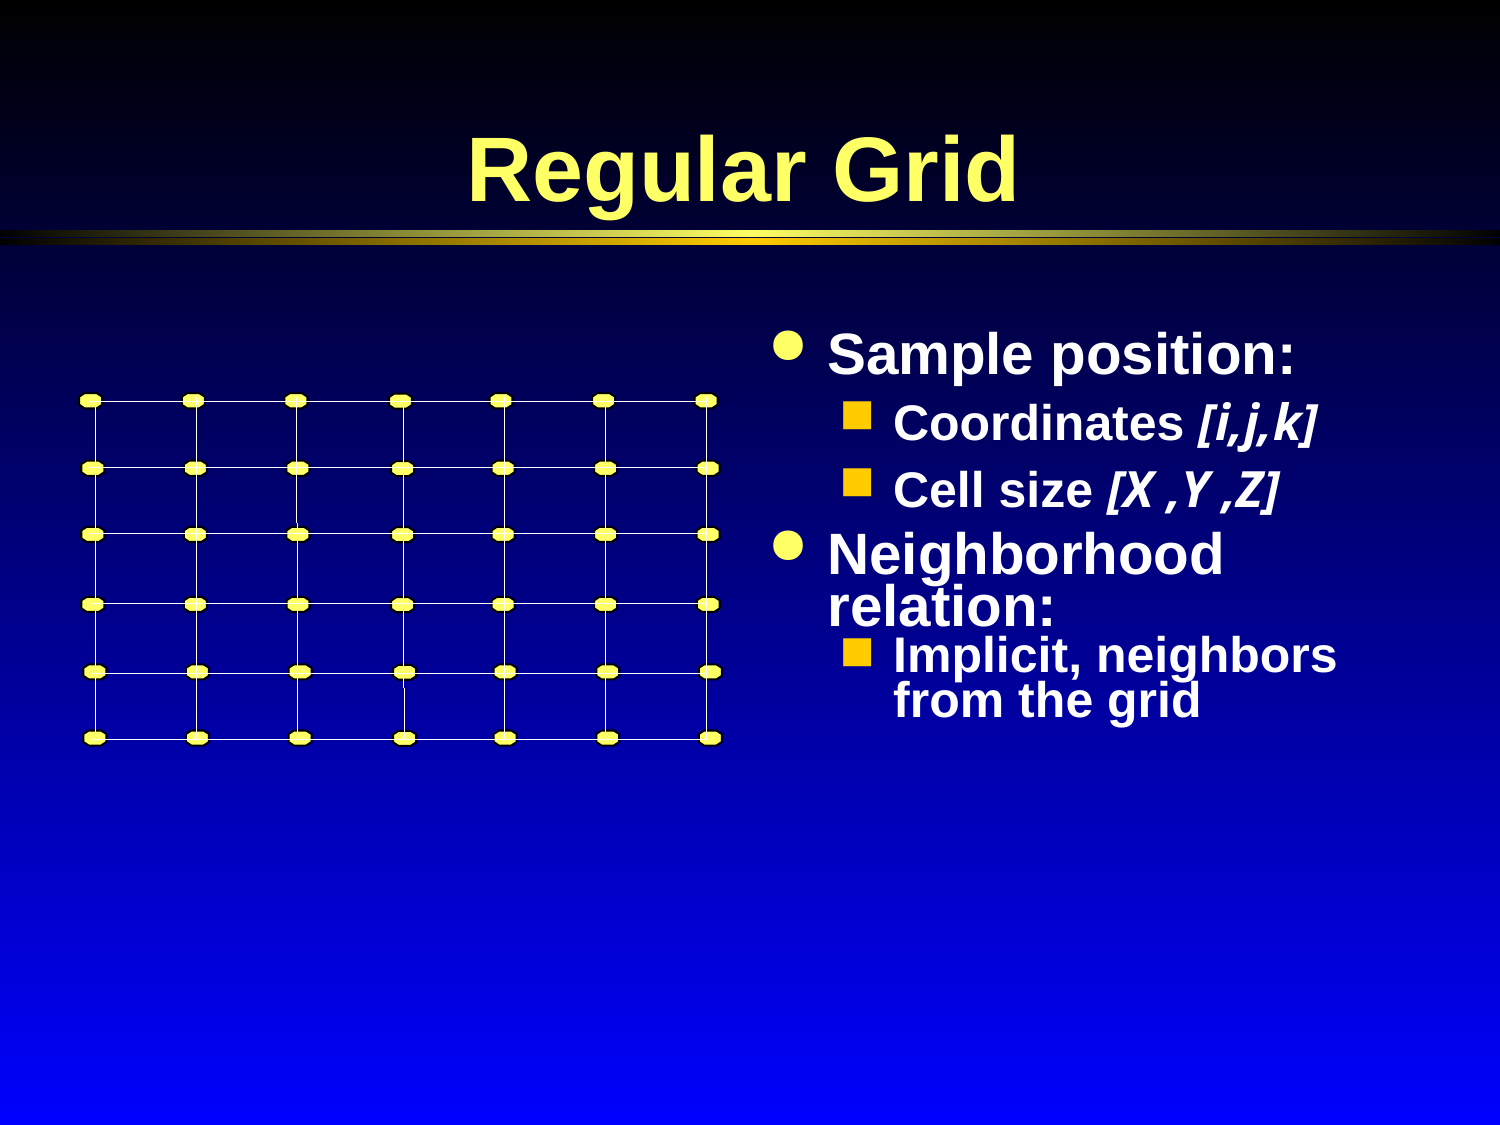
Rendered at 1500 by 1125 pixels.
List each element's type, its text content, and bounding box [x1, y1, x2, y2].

text_box [96, 468, 105, 476]
text_box [594, 526, 605, 533]
text_box [606, 402, 616, 409]
text_box [298, 596, 310, 603]
text_box [197, 596, 207, 603]
text_box [592, 402, 605, 409]
text_box [596, 740, 620, 746]
text_box [286, 604, 297, 612]
text_box [493, 674, 504, 680]
title Regular Grid [99, 37, 1388, 225]
text_box [707, 460, 720, 476]
text_box [505, 604, 515, 612]
text_box [505, 596, 515, 603]
text_box [707, 526, 720, 542]
text_box [505, 526, 515, 533]
text_box [404, 664, 417, 673]
text_box [698, 730, 706, 739]
text_box [197, 534, 207, 542]
text_box [185, 740, 209, 746]
text_box [489, 393, 513, 401]
text_box [491, 460, 504, 467]
text_box [197, 730, 209, 739]
text_box [606, 596, 618, 603]
text_box [606, 604, 618, 612]
text_box [297, 460, 310, 467]
text_box [297, 402, 308, 409]
text_box [393, 740, 417, 746]
text_box [83, 730, 107, 746]
text_box [288, 740, 312, 746]
text_box [491, 526, 504, 533]
text_box [183, 604, 196, 612]
text_box [596, 664, 605, 673]
text_box [596, 730, 605, 739]
text_box [388, 402, 403, 409]
text_box [594, 460, 605, 467]
text_box [404, 534, 415, 543]
text_box [606, 674, 620, 680]
text_box [404, 604, 415, 613]
text_box [696, 460, 706, 467]
text_box [288, 664, 297, 673]
text_box [606, 468, 618, 476]
text_box [81, 526, 95, 542]
text_box [298, 674, 312, 680]
text_box [96, 604, 105, 612]
text_box [96, 526, 105, 533]
text_box [694, 402, 706, 409]
text_box [698, 674, 706, 680]
text_box [404, 468, 415, 477]
text_box [493, 740, 517, 746]
text_box [298, 526, 310, 533]
text_box [404, 461, 415, 467]
text_box [404, 402, 412, 409]
text_box [404, 674, 417, 680]
text_box [96, 460, 105, 467]
text_box [393, 730, 404, 739]
text_box [393, 674, 403, 680]
text_box [592, 393, 616, 401]
text_box [286, 596, 297, 603]
text_box [185, 730, 196, 739]
text_box [404, 597, 415, 603]
text_box [696, 604, 706, 612]
text_box [391, 468, 403, 477]
text_box [491, 468, 504, 476]
text_box [185, 664, 196, 673]
text_box [707, 664, 722, 680]
text_box [606, 526, 618, 533]
text_box [286, 526, 297, 533]
text_box [505, 664, 517, 673]
text_box [96, 402, 103, 409]
text_box [391, 527, 403, 533]
text_box [491, 596, 504, 603]
text_box [696, 534, 706, 542]
text_box [79, 393, 103, 409]
text_box [404, 527, 415, 533]
text_box [197, 402, 205, 409]
text_box [96, 534, 105, 542]
text_box [83, 664, 95, 680]
text_box [707, 596, 720, 612]
text_box [284, 402, 296, 409]
text_box [596, 674, 605, 680]
text_box [197, 664, 209, 673]
text_box [694, 393, 718, 409]
text_box [298, 664, 312, 673]
text_box [96, 674, 107, 680]
text_box [606, 534, 618, 542]
text_box [197, 604, 207, 612]
text_box [405, 730, 417, 739]
text_box [288, 730, 297, 739]
text_box [505, 402, 513, 409]
text_box [606, 664, 620, 673]
text_box [96, 664, 107, 673]
text_box [197, 468, 207, 476]
text_box [183, 526, 196, 533]
text_box [505, 460, 515, 467]
text_box [96, 730, 107, 739]
text_box [505, 468, 515, 476]
text_box [696, 526, 706, 533]
text_box [594, 468, 605, 476]
text_box [81, 596, 95, 612]
text_box [286, 468, 296, 476]
text_box [298, 730, 312, 739]
text_box [491, 534, 504, 542]
text_box [393, 664, 403, 673]
list Sample position: Coordinates [i,j,k] Cell size [X ,Y ,Z] Neighborhood relation: Implicit, neighbors from the grid [756, 324, 1388, 1000]
text_box [298, 534, 310, 542]
text_box [197, 674, 209, 680]
text_box [606, 730, 620, 739]
text_box [696, 596, 706, 603]
text_box [698, 730, 722, 746]
text_box [505, 730, 517, 739]
text_box [388, 393, 412, 401]
text_box [288, 674, 297, 680]
text_box [594, 604, 605, 612]
text_box [493, 664, 504, 673]
text_box [286, 460, 296, 467]
text_box [96, 596, 105, 603]
text_box [489, 402, 504, 409]
text_box [185, 674, 196, 680]
text_box [505, 534, 515, 542]
text_box [698, 664, 706, 673]
text_box [197, 460, 207, 467]
text_box [197, 526, 207, 533]
text_box [493, 730, 504, 739]
text_box [696, 468, 706, 476]
text_box [181, 393, 205, 401]
text_box [284, 393, 308, 401]
text_box [594, 596, 605, 603]
text_box [181, 402, 196, 409]
text_box [391, 534, 403, 543]
text_box [183, 460, 196, 467]
text_box [298, 604, 310, 612]
text_box [183, 468, 196, 476]
text_box [297, 468, 310, 476]
text_box [606, 460, 618, 467]
text_box [81, 460, 95, 476]
text_box [286, 534, 297, 542]
text_box [183, 534, 196, 542]
text_box [391, 604, 403, 613]
text_box [391, 461, 403, 467]
text_box [594, 534, 605, 542]
text_box [391, 597, 403, 603]
text_box [491, 604, 504, 612]
text_box [183, 596, 196, 603]
text_box [505, 674, 517, 680]
